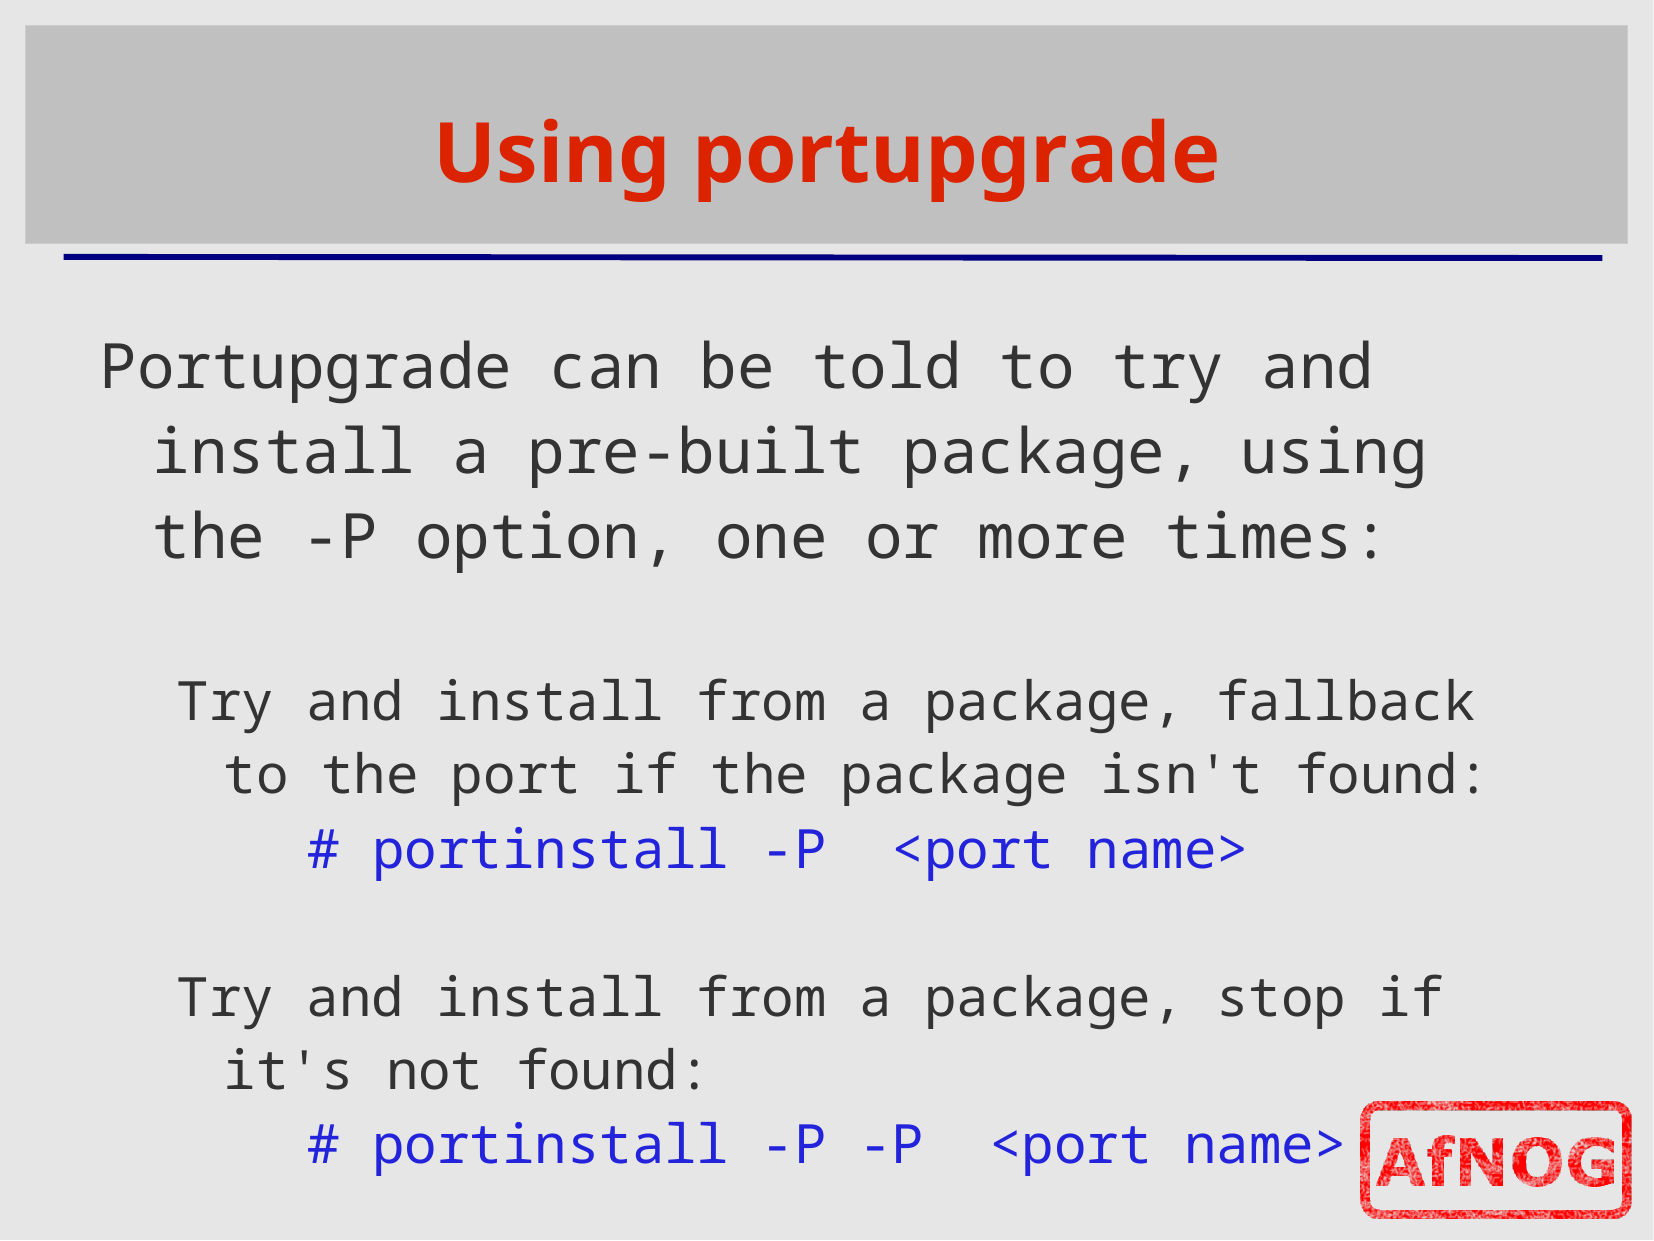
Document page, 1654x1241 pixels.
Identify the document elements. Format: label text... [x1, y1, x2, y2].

list Portupgrade can be told to try and install a pre-built package, using the -P option, one or more times: Try and install from a package, fallback to the port if the package isn't found: # portinstall -P <port name> Try and install from a package, stop if it's not found: # portinstall -P -P <port name> [82, 322, 1561, 1132]
title Using portupgrade [121, 46, 1534, 254]
picture [1360, 1100, 1632, 1219]
